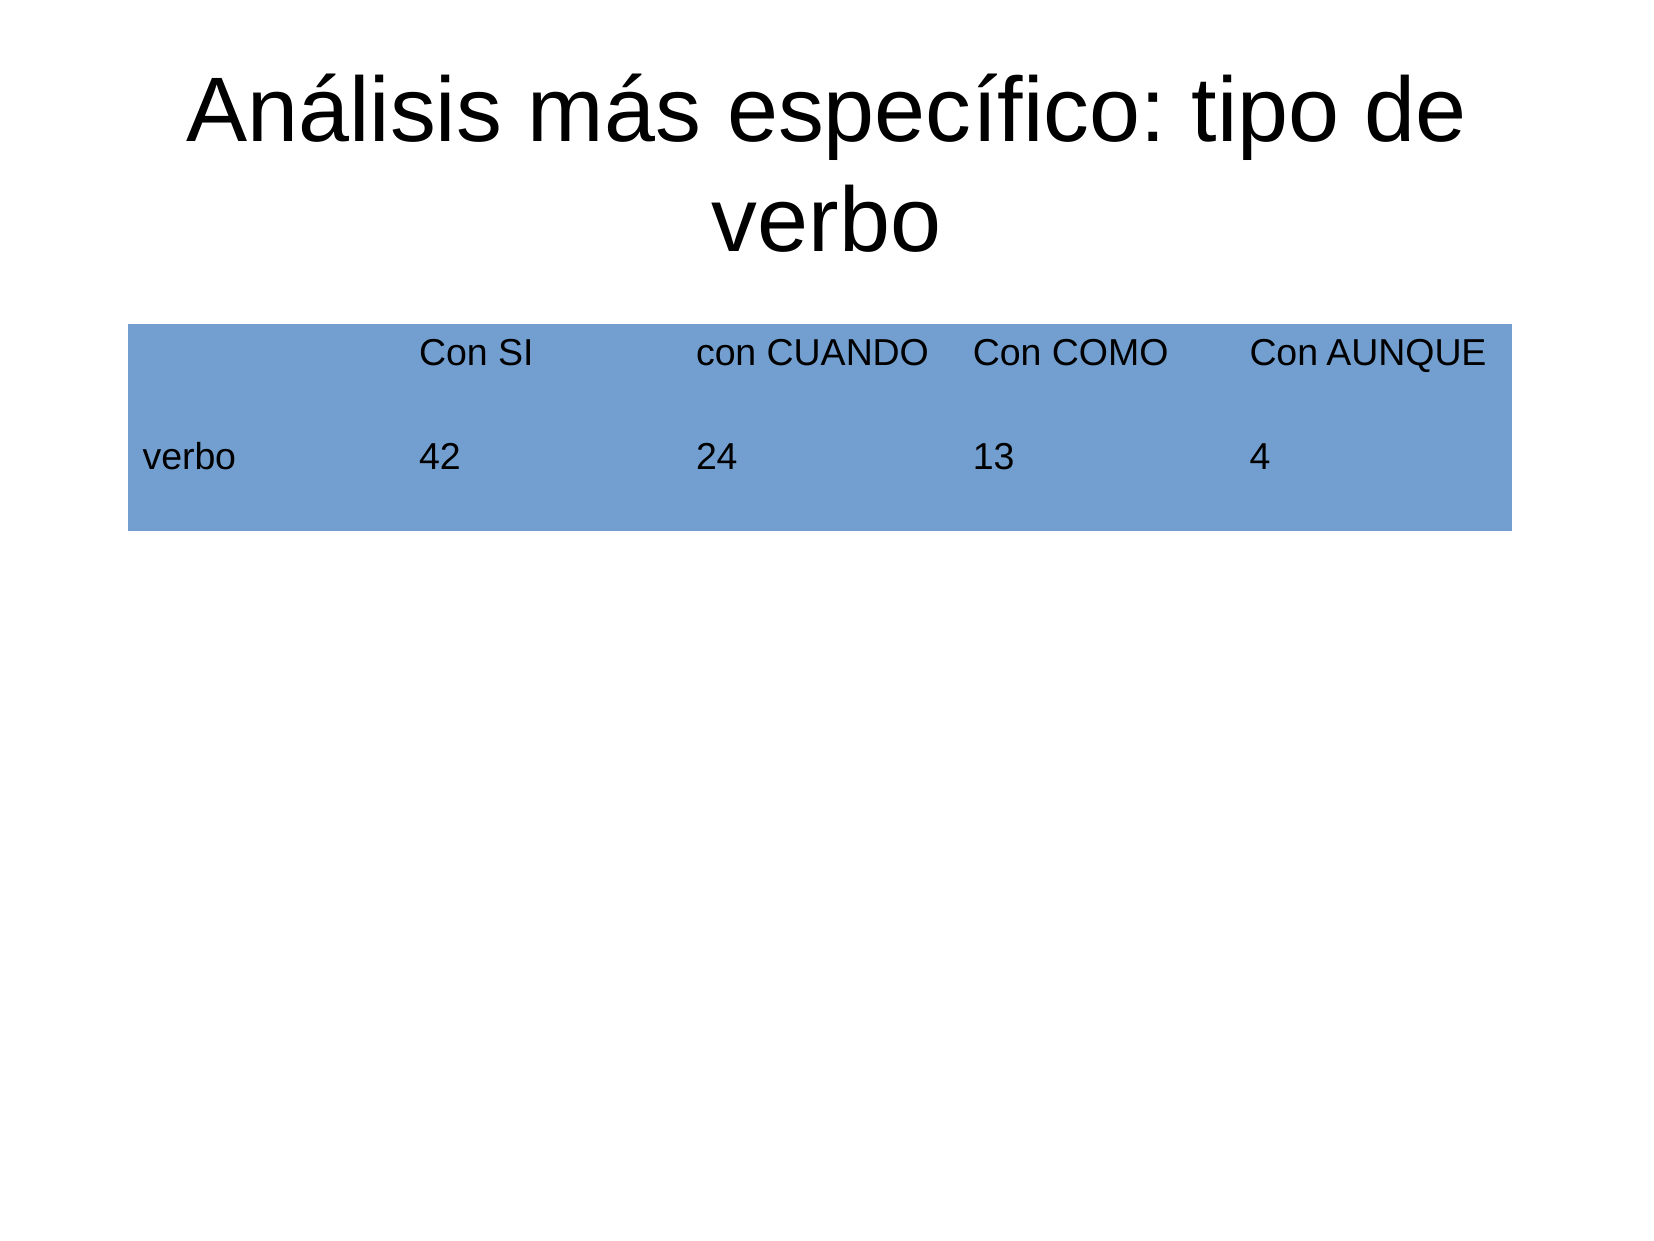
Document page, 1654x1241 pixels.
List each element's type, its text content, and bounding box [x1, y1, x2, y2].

table_header [128, 324, 404, 428]
table_cell 24 [681, 428, 958, 531]
table_cell 42 [404, 428, 681, 531]
table_header Con AUNQUE [1235, 324, 1512, 428]
table_cell 13 [958, 428, 1235, 531]
table_cell 4 [1235, 428, 1512, 531]
table_cell verbo [128, 428, 404, 531]
table_header Con COMO [958, 324, 1235, 428]
table_header con CUANDO [681, 324, 958, 428]
title Análisis más específico: tipo de verbo [82, 49, 1571, 257]
table_header Con SI [404, 324, 681, 428]
